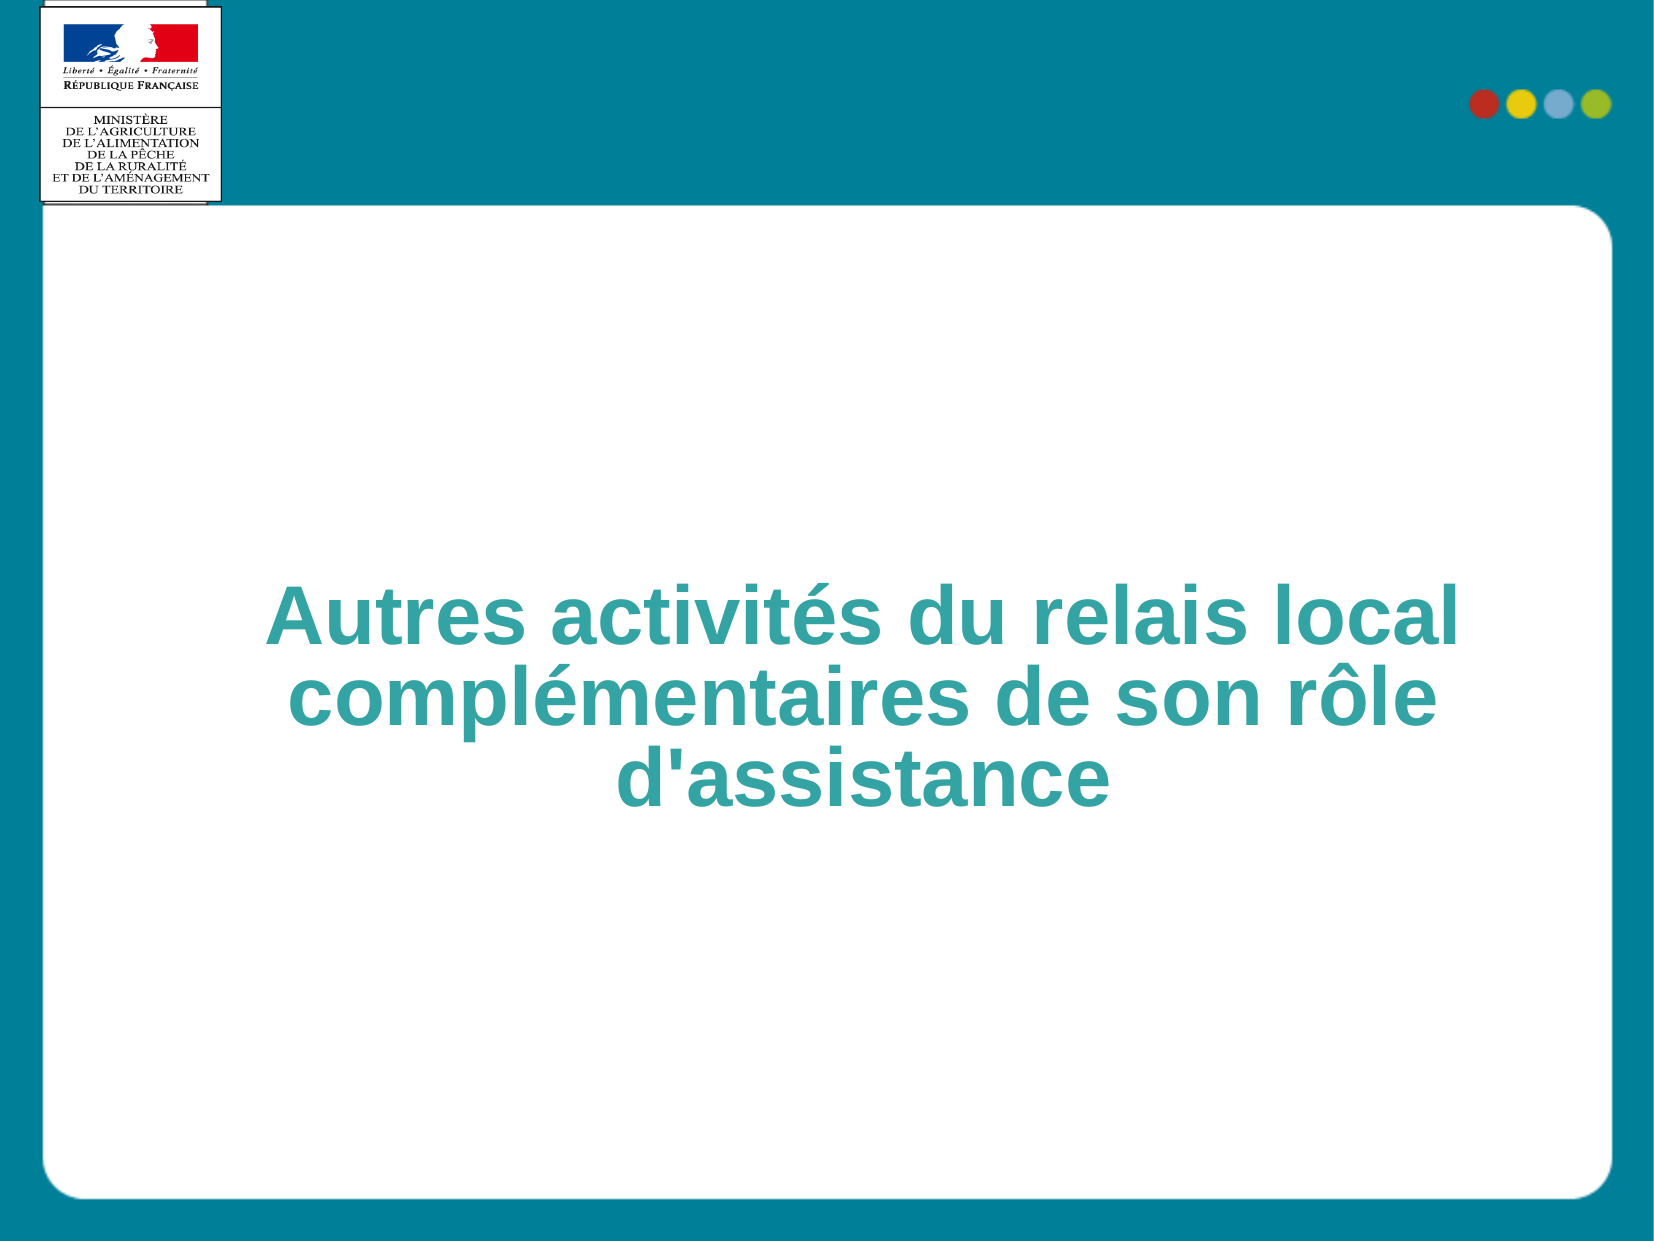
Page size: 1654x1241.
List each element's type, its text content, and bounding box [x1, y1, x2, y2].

list Autres activités du relais local complémentaires de son rôle d'assistance [123, 227, 1529, 1110]
picture [0, 0, 1654, 1241]
